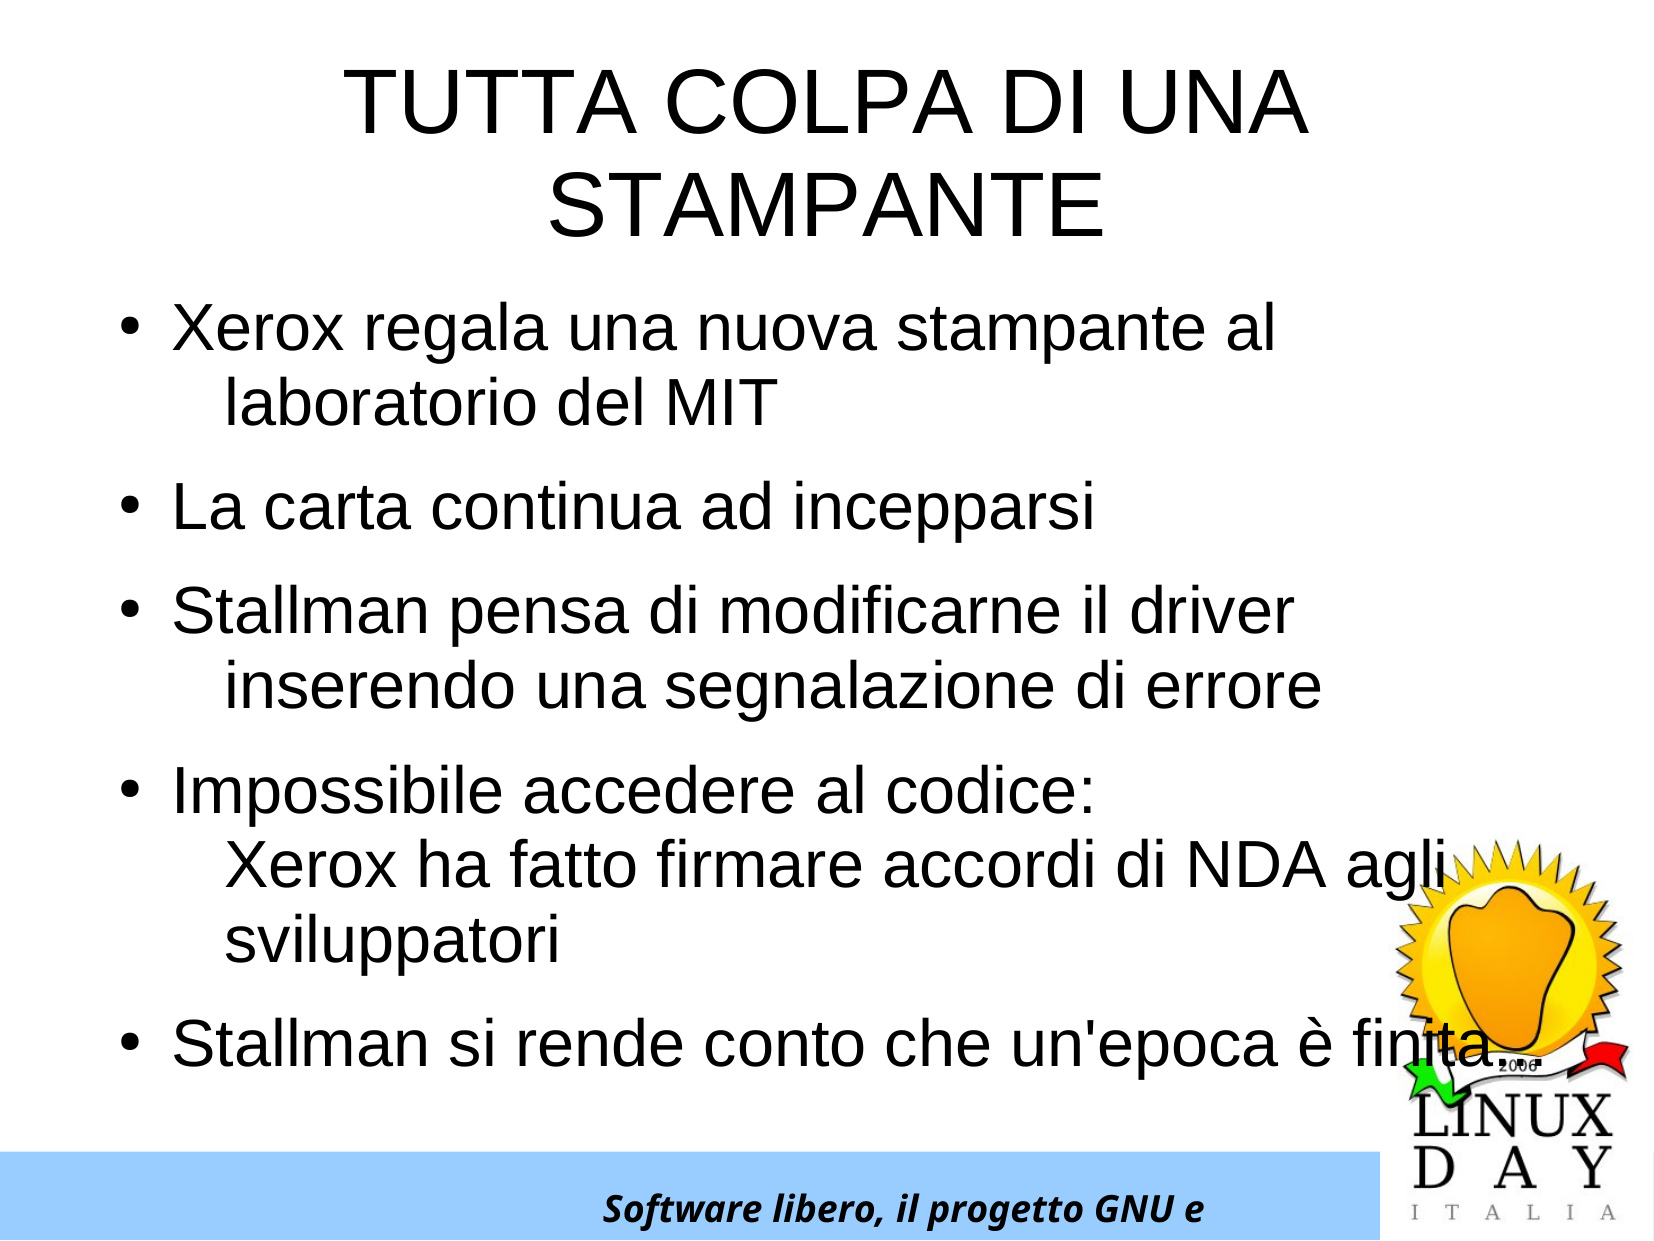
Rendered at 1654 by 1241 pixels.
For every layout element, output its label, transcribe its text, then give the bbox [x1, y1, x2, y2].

text_box Software libero, il progetto GNU e Linux [588, 1175, 1323, 1237]
text_box [0, 1151, 1380, 1241]
picture [1380, 826, 1654, 1241]
list Xerox regala una nuova stampante al laboratorio del MIT La carta continua ad incepparsi Stallman pensa di modificarne il driver inserendo una segnalazione di errore Impossibile accedere al codice: Xerox ha fatto firmare accordi di NDA agli sviluppatori Stallman si rende conto che un'epoca è finita... [82, 290, 1571, 1094]
title TUTTA COLPA DI UNA STAMPANTE [82, 49, 1571, 257]
